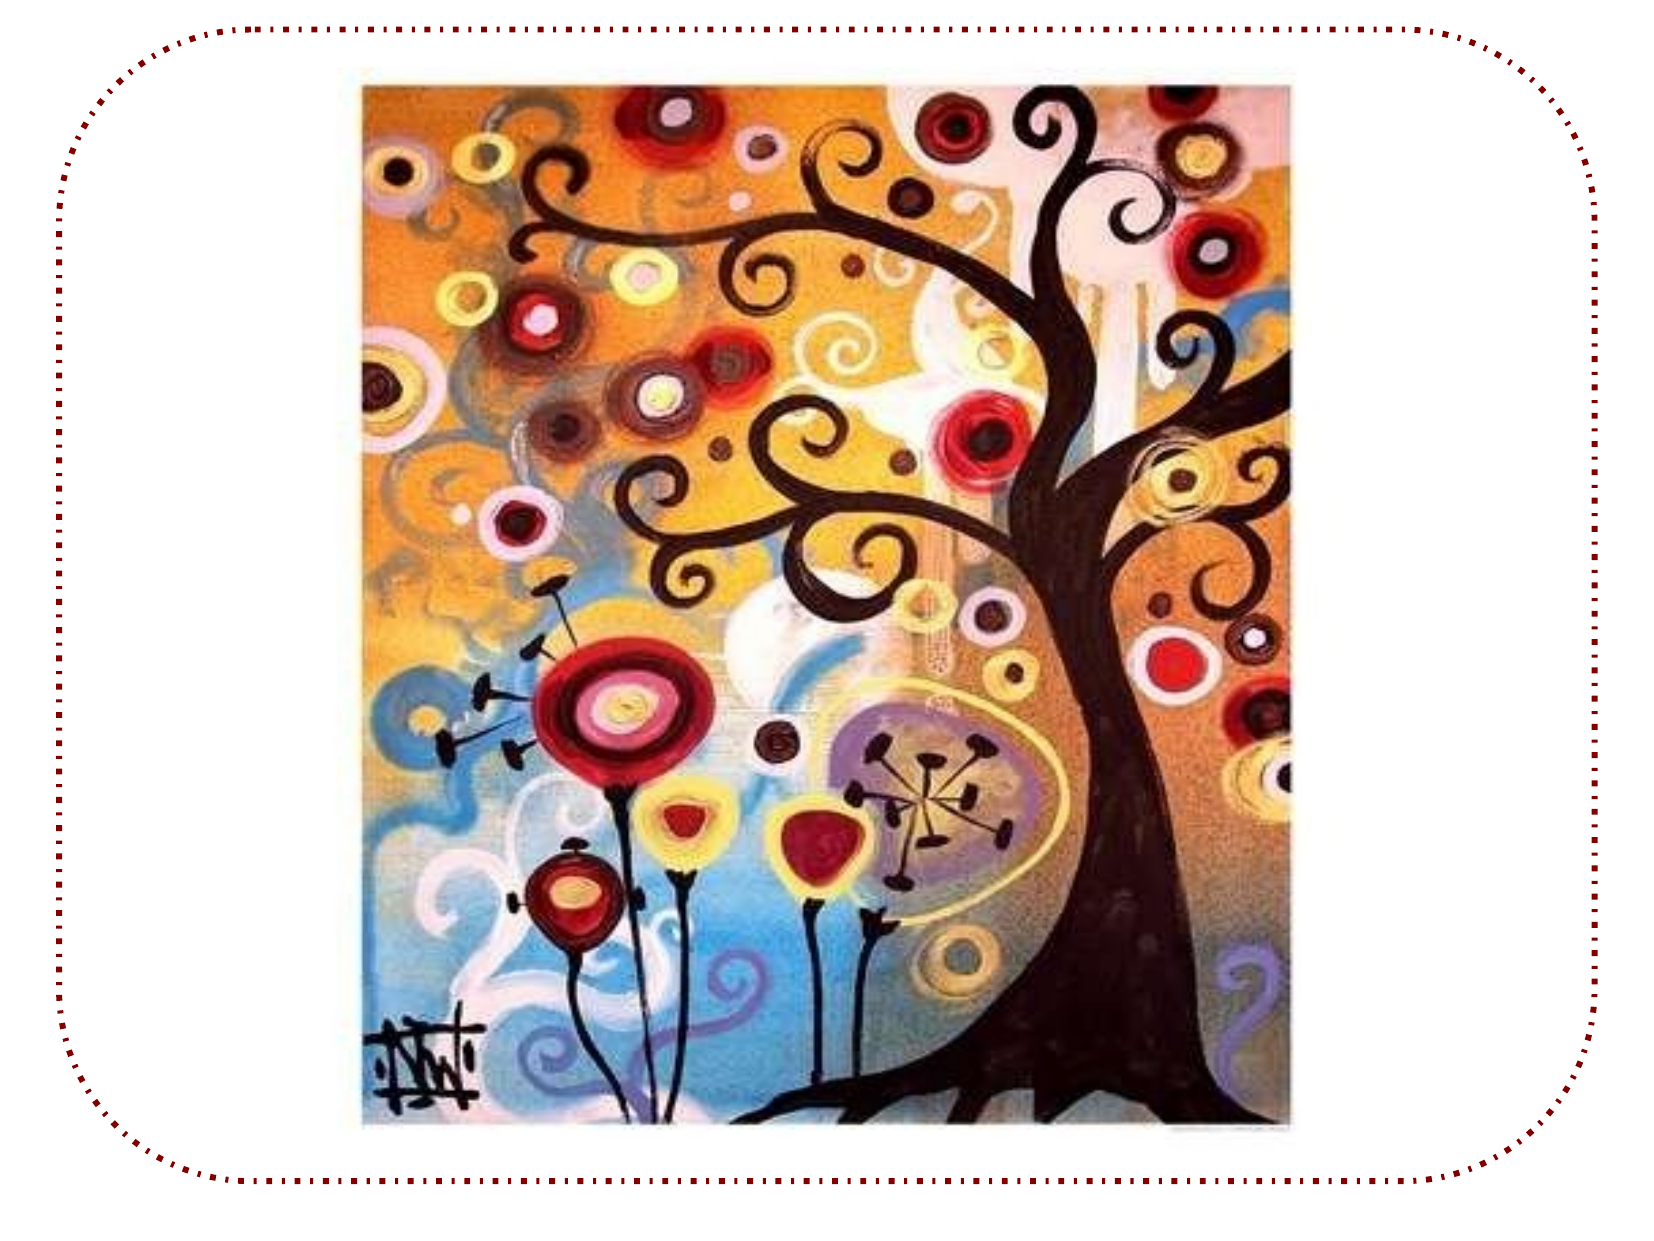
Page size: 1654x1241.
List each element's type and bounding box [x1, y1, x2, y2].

picture [295, 29, 1359, 1182]
